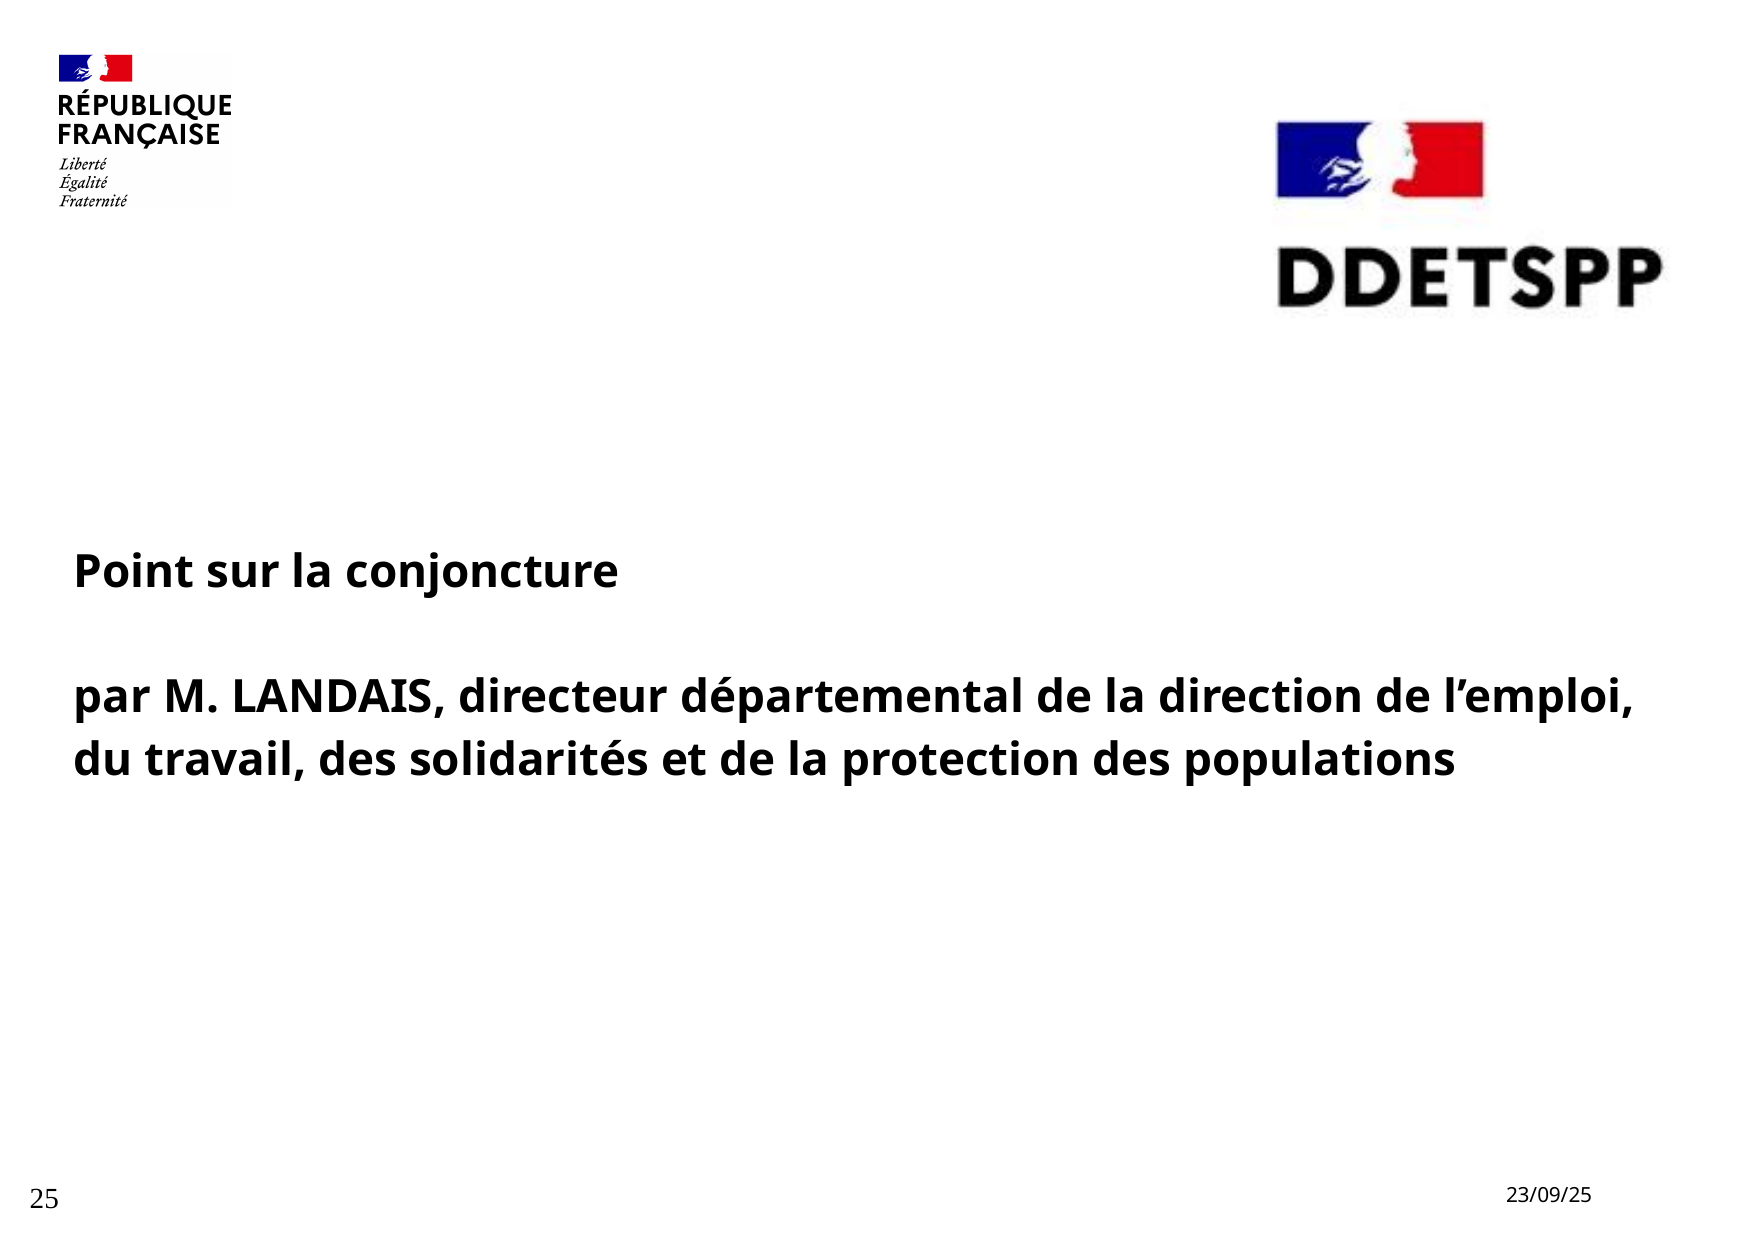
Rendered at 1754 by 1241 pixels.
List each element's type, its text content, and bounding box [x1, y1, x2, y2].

text_box [29, 1179, 173, 1211]
text_box Point sur la conjoncture par M. LANDAIS, directeur départemental de la direction de l’emploi, du travail, des solidarités et de la protection des populations [59, 531, 1713, 770]
picture [1202, 49, 1713, 384]
